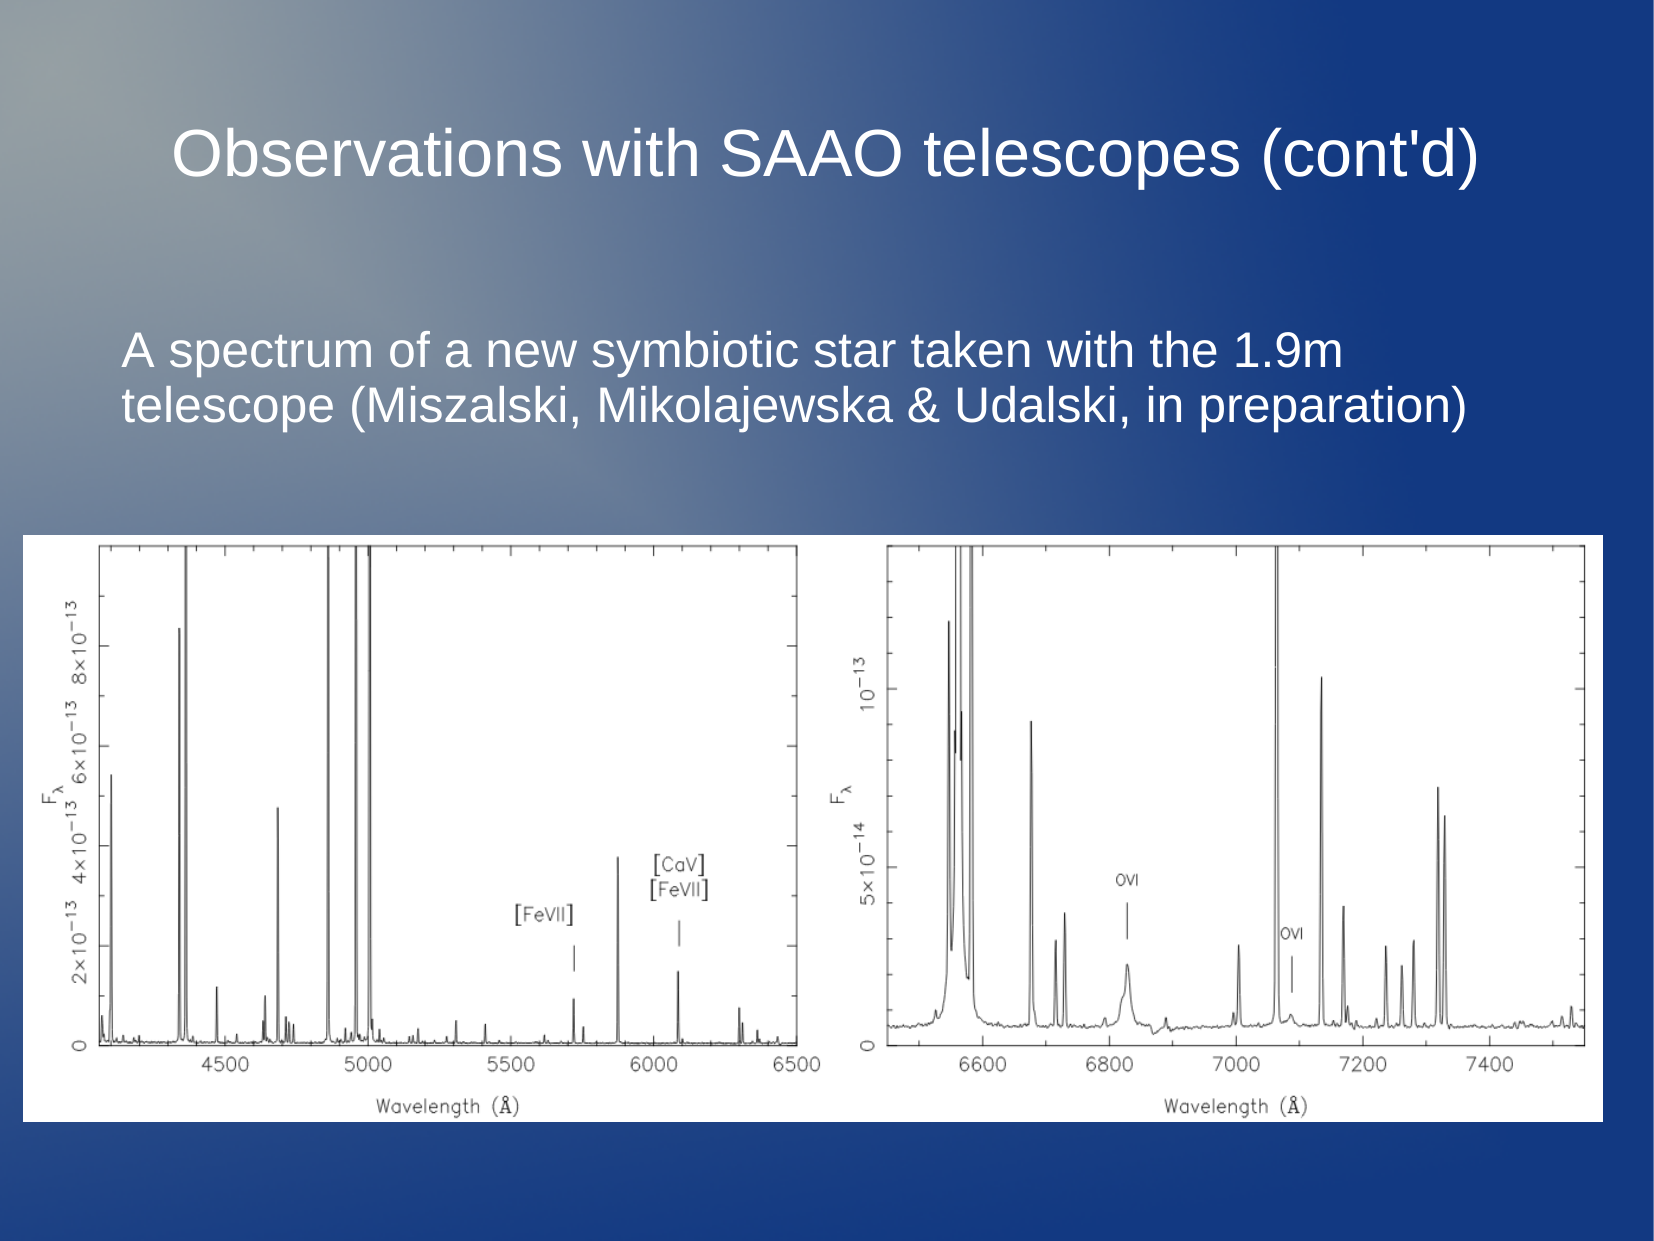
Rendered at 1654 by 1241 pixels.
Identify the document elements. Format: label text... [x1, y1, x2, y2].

picture [0, 0, 1654, 1241]
list A spectrum of a new symbiotic star taken with the 1.9m telescope (Miszalski, Mikolajewska & Udalski, in preparation) [121, 322, 1561, 535]
title Observations with SAAO telescopes (cont'd) [82, 49, 1571, 257]
